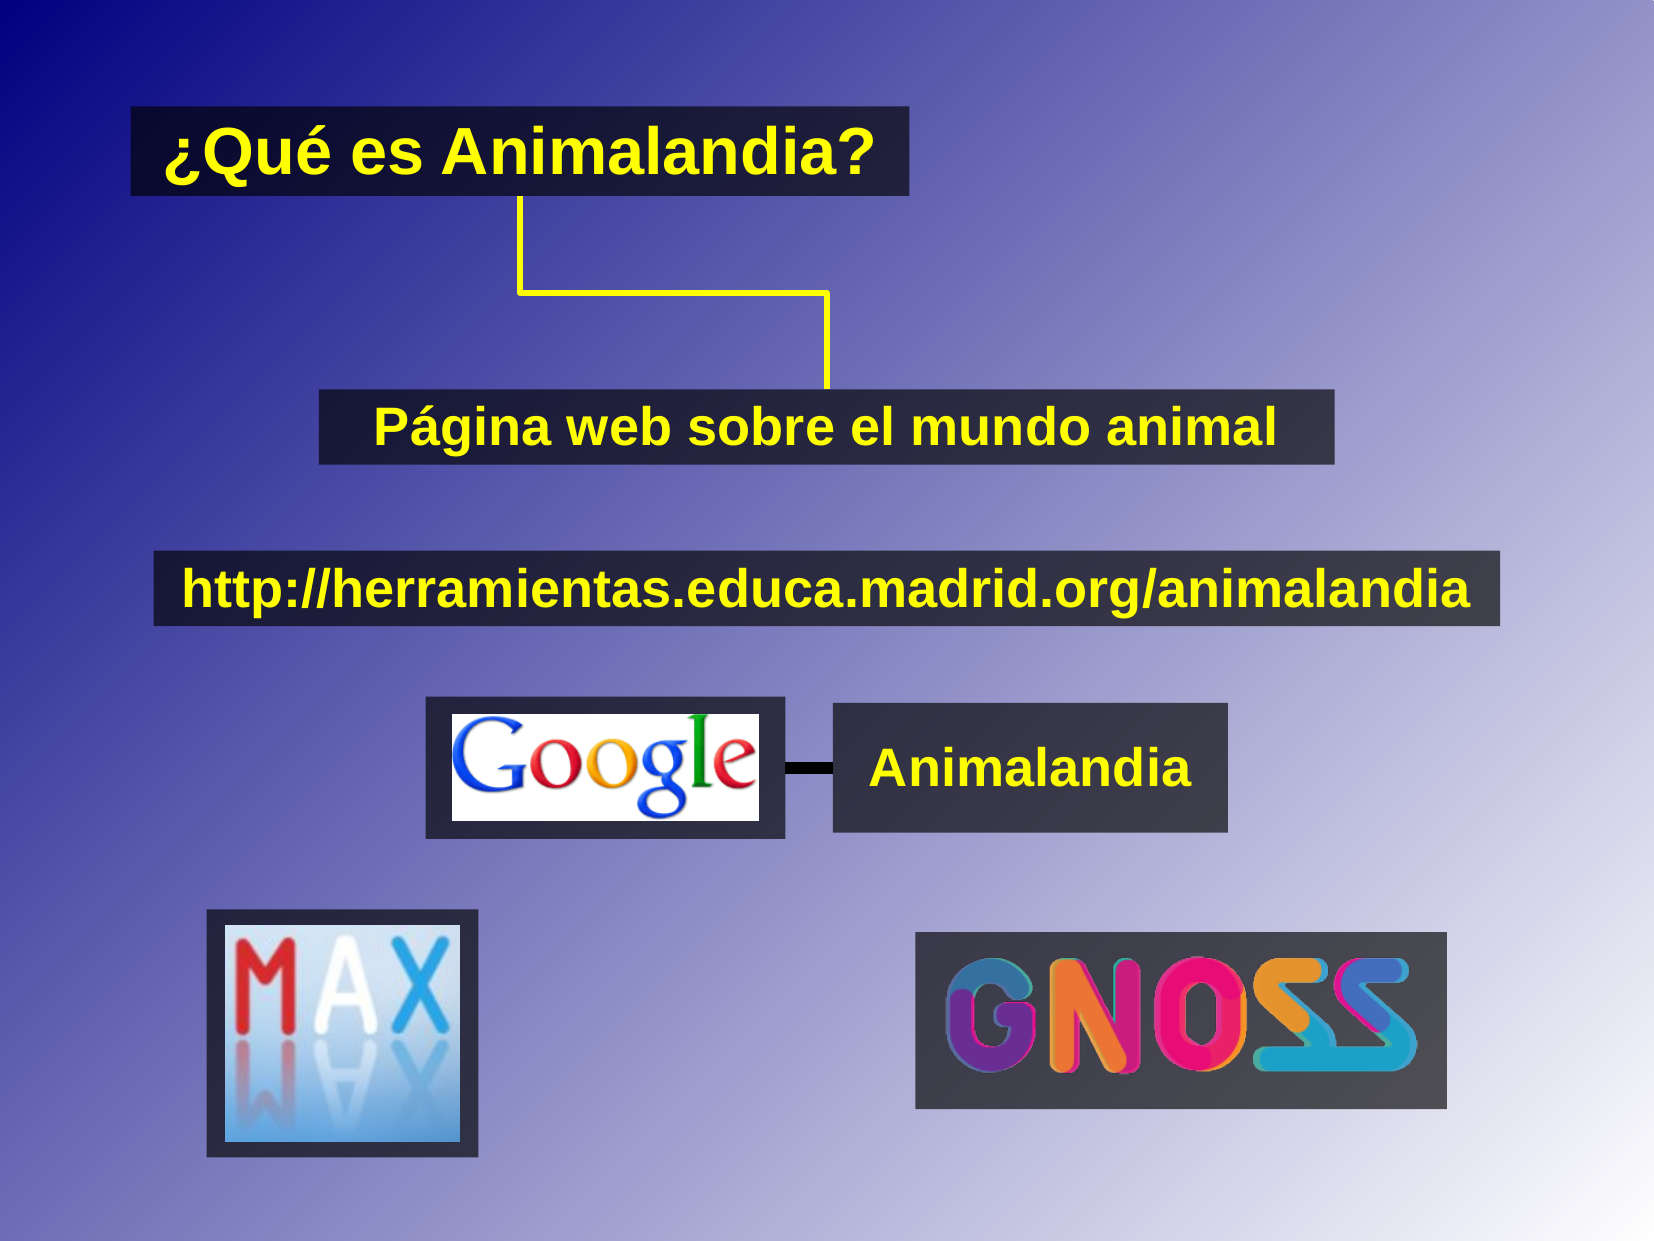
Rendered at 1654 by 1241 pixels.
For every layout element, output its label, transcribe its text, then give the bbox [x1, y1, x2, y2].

picture [921, 921, 1441, 1121]
text_box [915, 932, 921, 1110]
text_box http://herramientas.educa.madrid.org/animalandia [153, 550, 1501, 627]
text_box [206, 909, 479, 1158]
text_box ¿Qué es Animalandia? [130, 106, 910, 196]
picture [452, 714, 759, 821]
text_box Página web sobre el mundo animal [318, 389, 1335, 465]
text_box Animalandia [832, 702, 1228, 833]
text_box [425, 696, 786, 839]
picture [225, 925, 460, 1142]
text_box [1441, 932, 1447, 1110]
